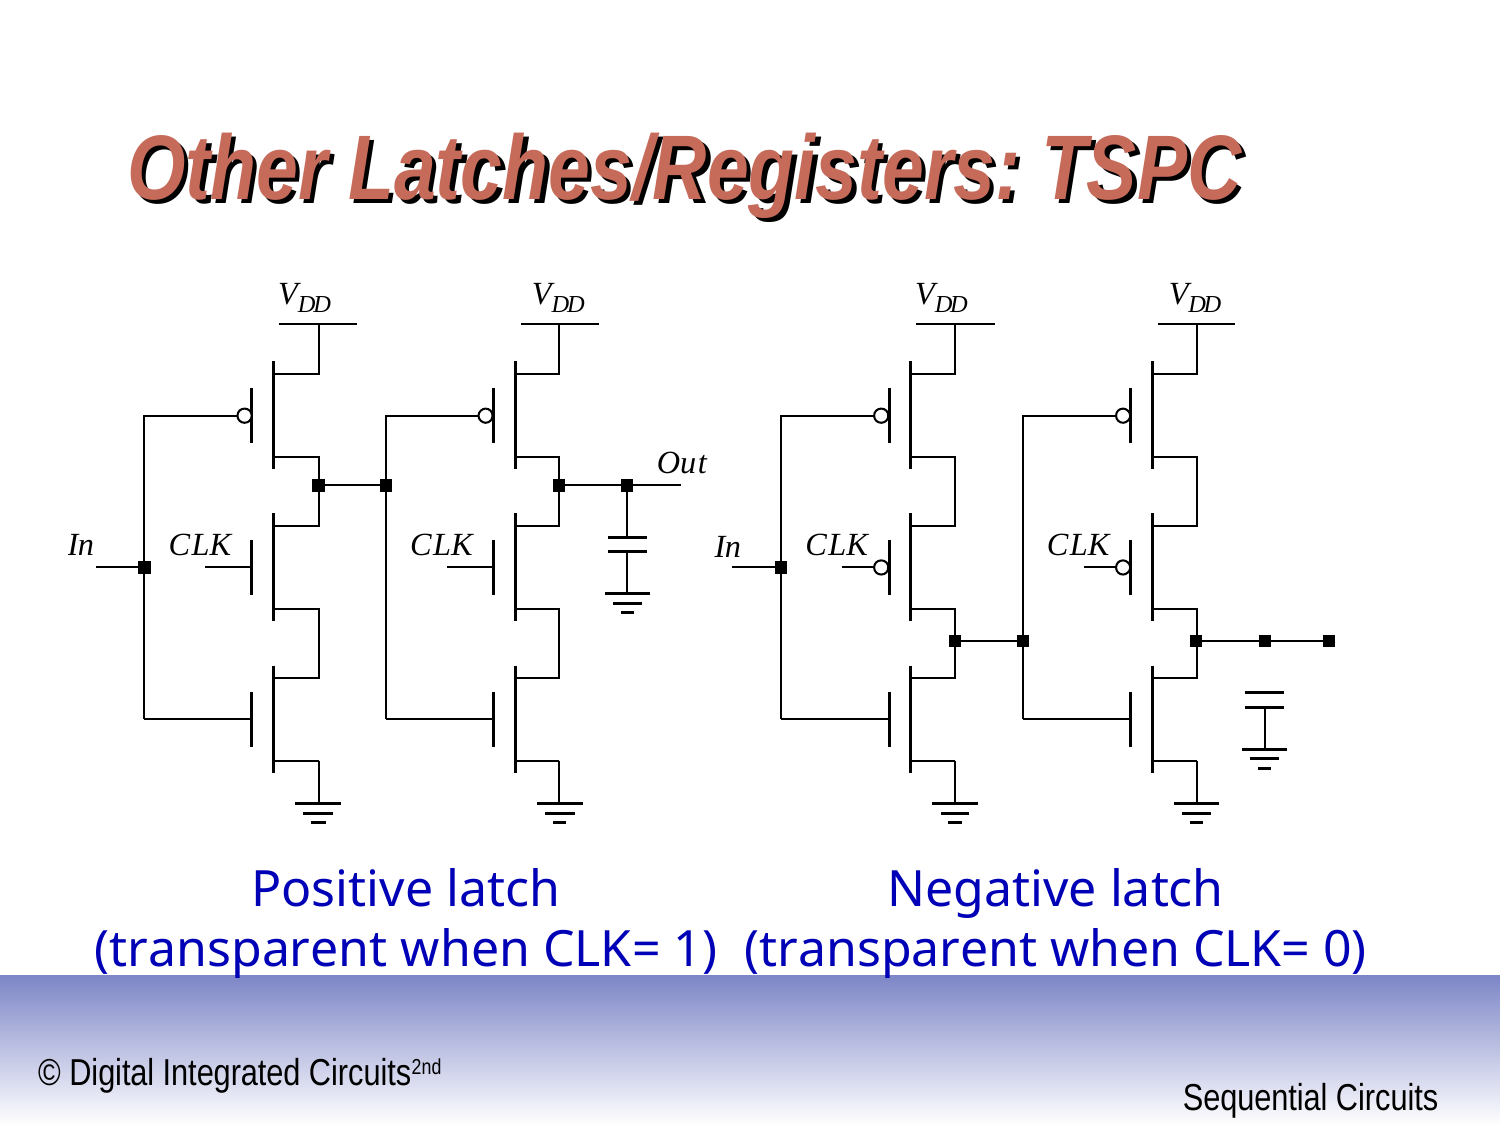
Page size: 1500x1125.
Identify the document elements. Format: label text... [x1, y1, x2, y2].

picture [68, 273, 1356, 827]
title Other Latches/Registers: TSPC [112, 37, 1413, 225]
text_box Negative latch (transparent when CLK= 0) [733, 849, 1383, 985]
text_box Positive latch (transparent when CLK= 1) [79, 849, 733, 985]
